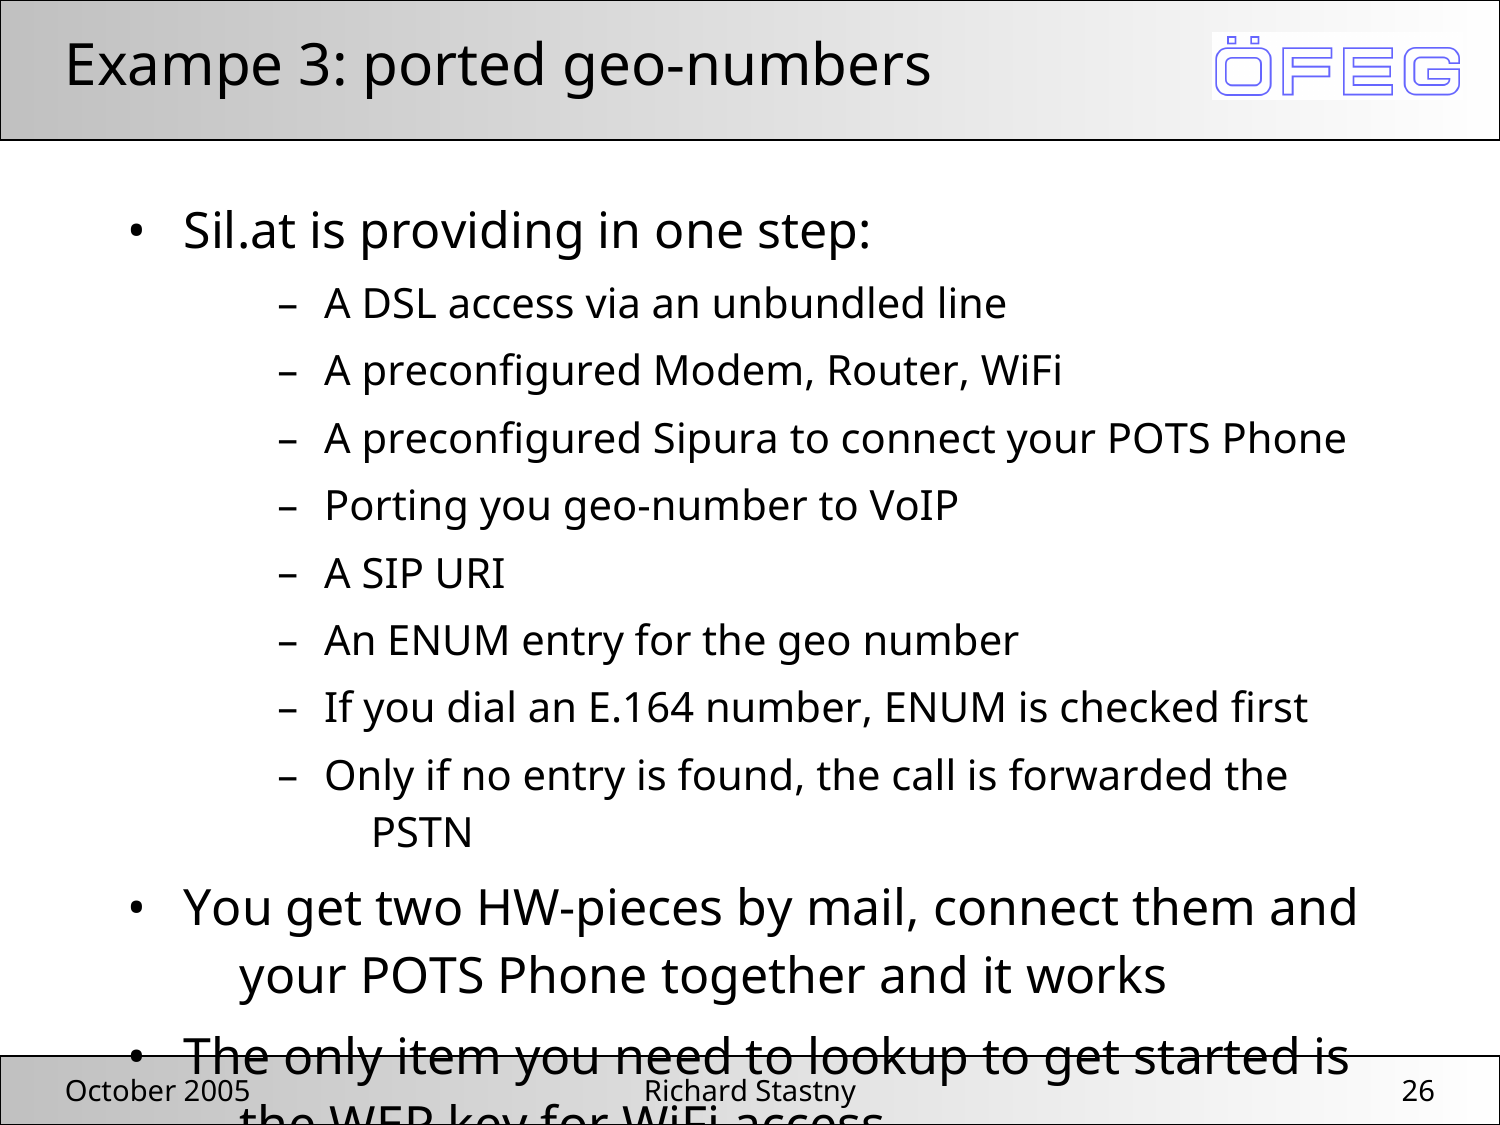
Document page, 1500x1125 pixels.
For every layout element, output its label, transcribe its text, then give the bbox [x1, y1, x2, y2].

list Sil.at is providing in one step: A DSL access via an unbundled line A preconfigured Modem, Router, WiFi A preconfigured Sipura to connect your POTS Phone Porting you geo-number to VoIP A SIP URI An ENUM entry for the geo number If you dial an E.164 number, ENUM is checked first Only if no entry is found, the call is forwarded the PSTN You get two HW-pieces by mail, connect them and your POTS Phone together and it works The only item you need to lookup to get started is the WEP key for WiFi access. [112, 187, 1388, 1062]
picture [1212, 32, 1463, 100]
title Exampe 3: ported geo-numbers [50, 19, 1176, 106]
